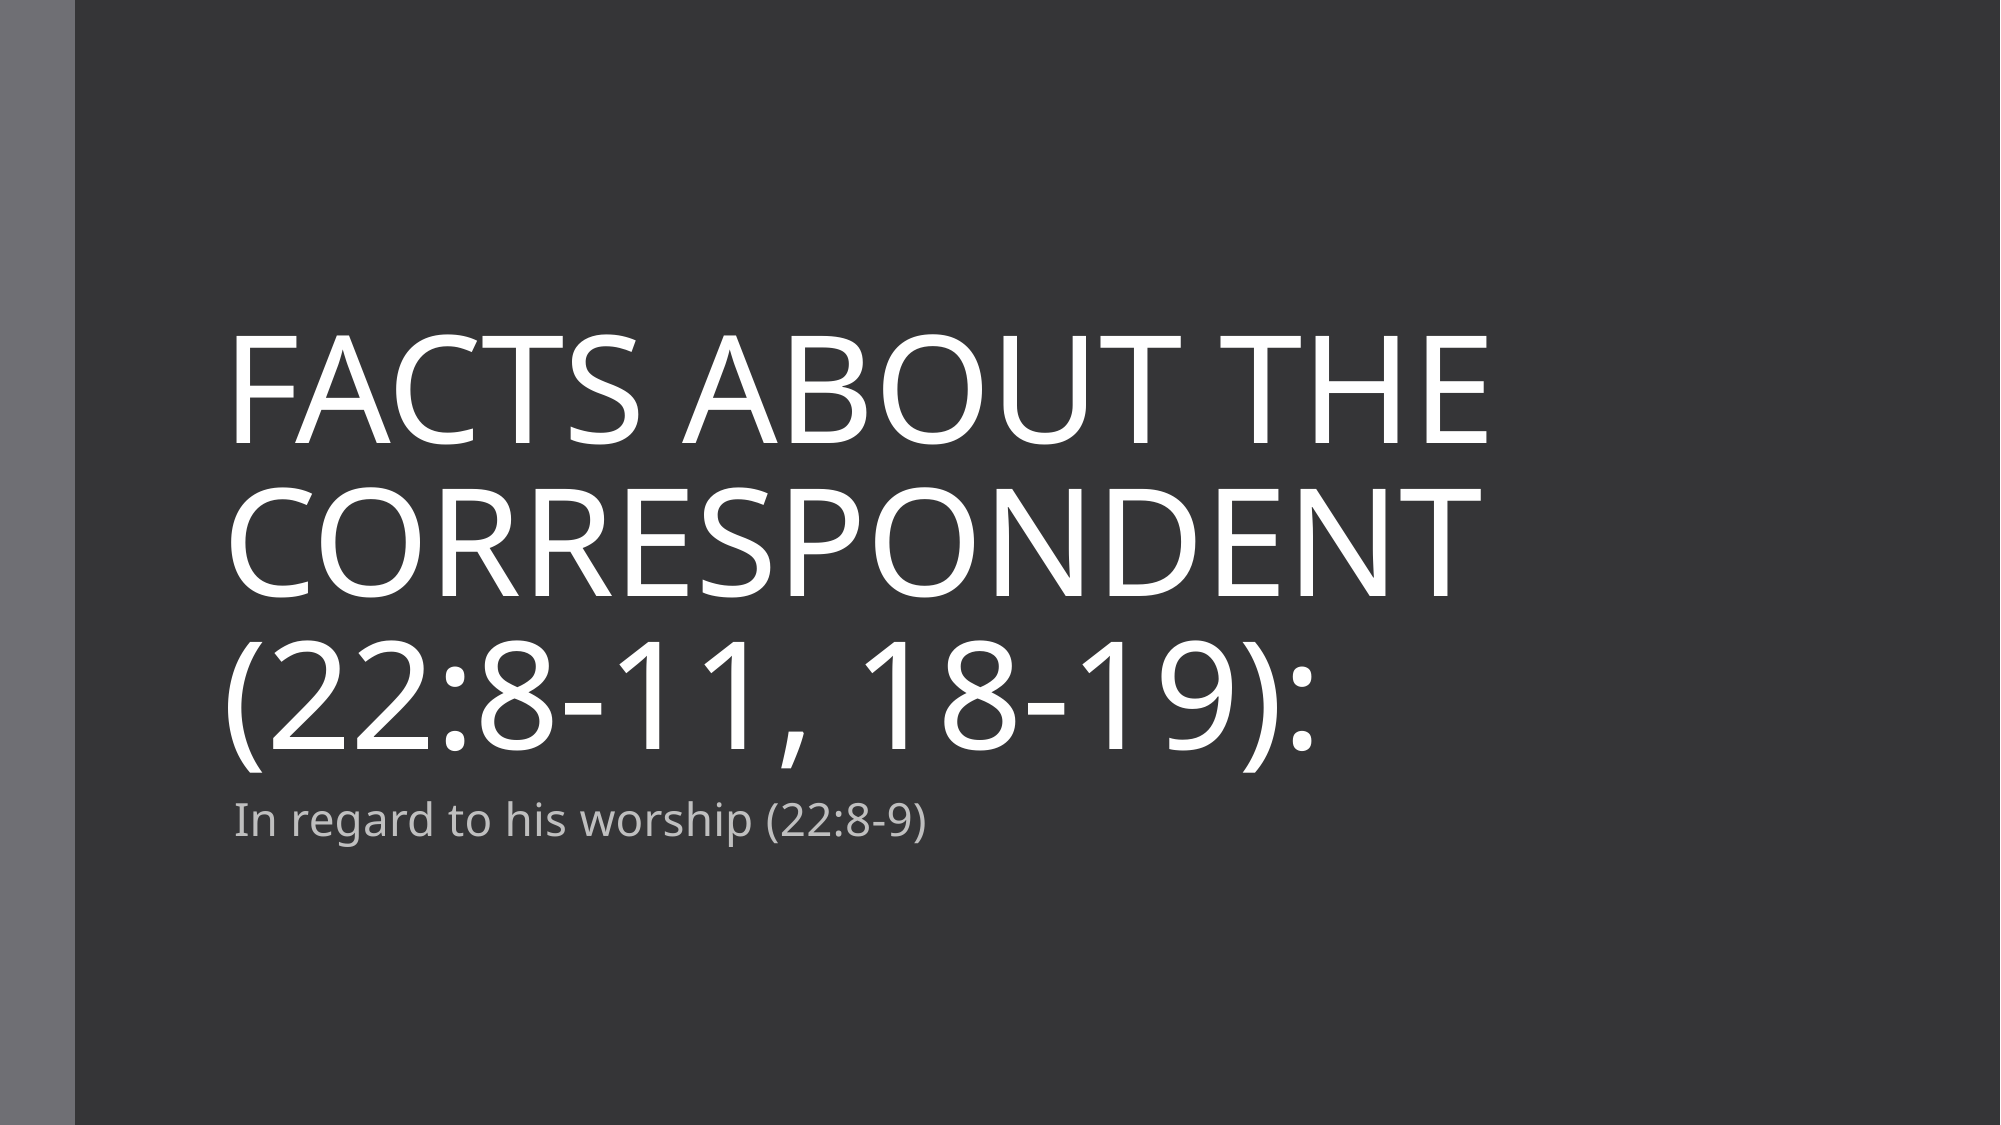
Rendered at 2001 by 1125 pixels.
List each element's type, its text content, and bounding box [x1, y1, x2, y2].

title FACTS ABOUT THE CORRESPONDENT (22:8-11, 18-19): [206, 124, 1752, 787]
subtitle In regard to his worship (22:8-9) [206, 787, 1752, 1066]
